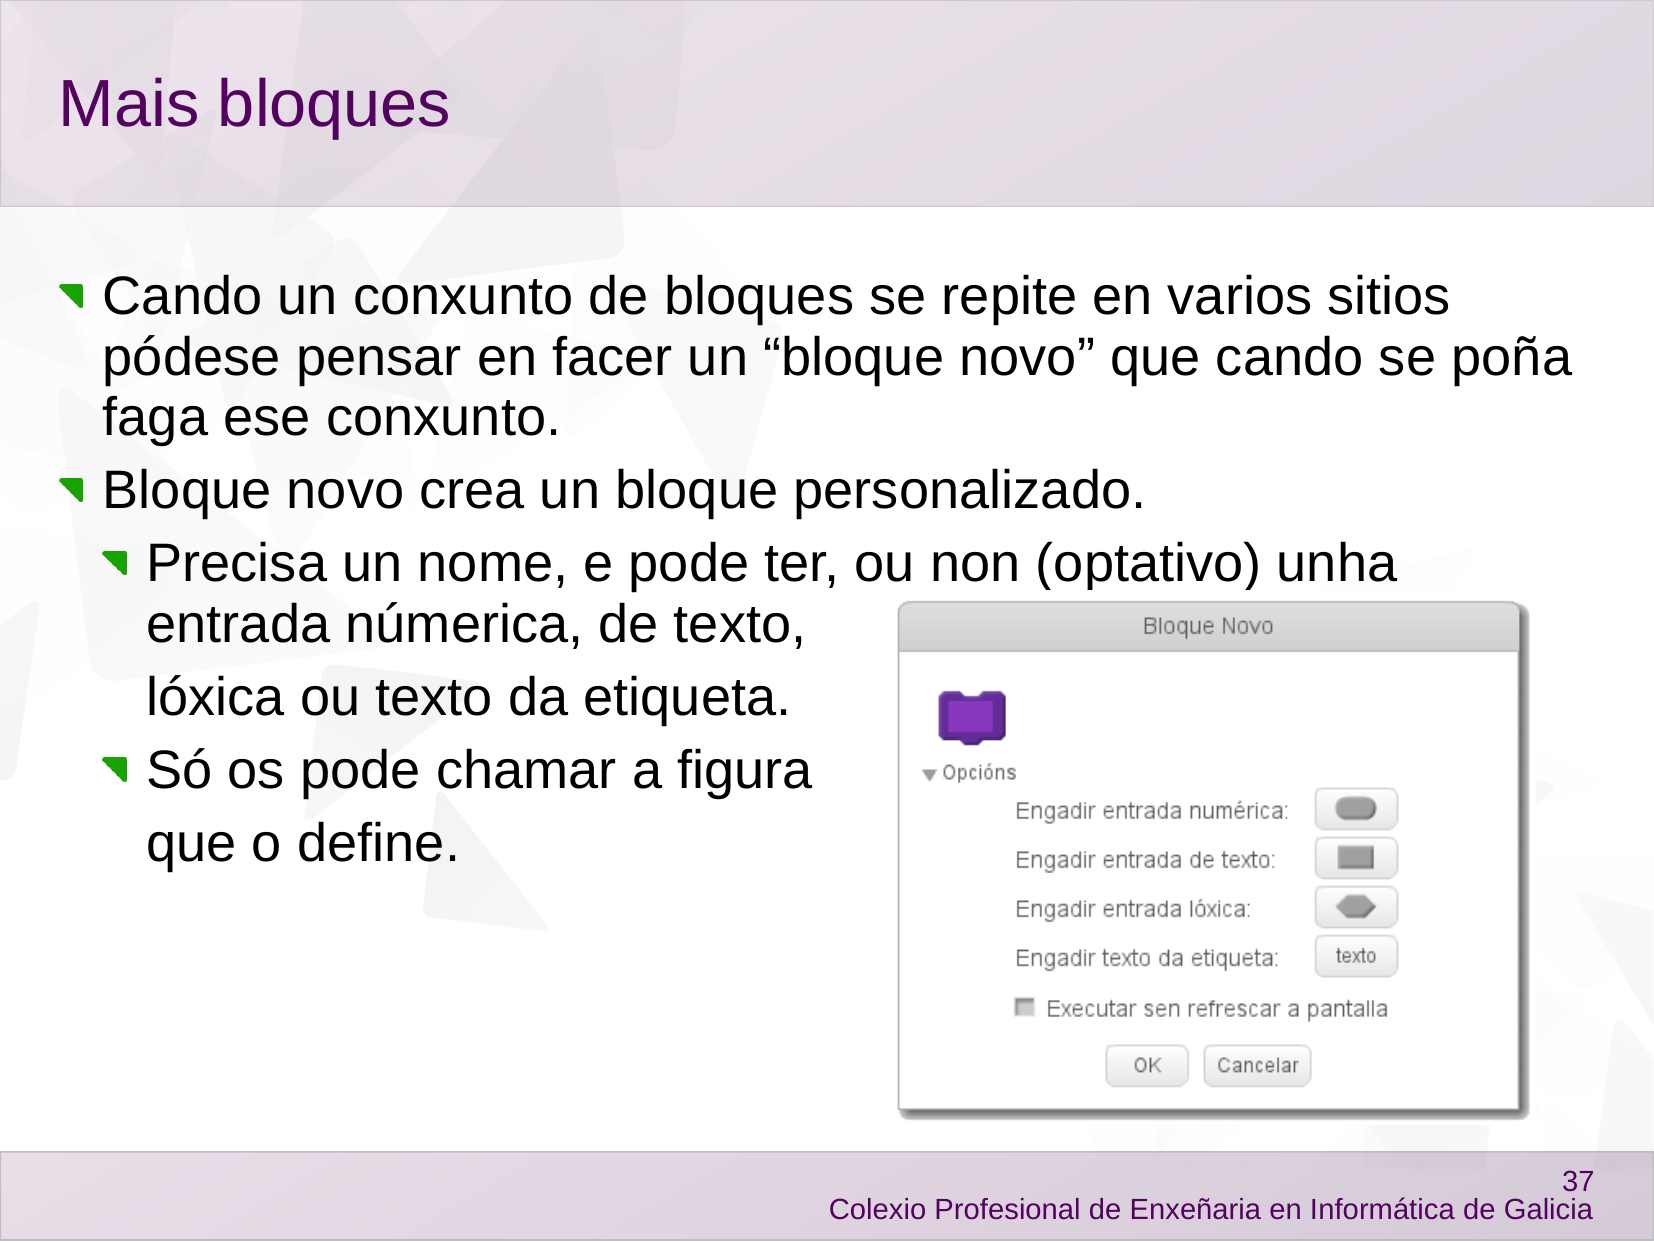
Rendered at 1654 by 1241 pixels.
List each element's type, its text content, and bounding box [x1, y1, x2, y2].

picture [885, 548, 1654, 1169]
picture [0, 0, 783, 931]
list Cando un conxunto de bloques se repite en varios sitios pódese pensar en facer un “bloque novo” que cando se poña faga ese conxunto. Bloque novo crea un bloque personalizado. Precisa un nome, e pode ter, ou non (optativo) unha entrada númerica, de texto, lóxica ou texto da etiqueta. Só os pode chamar a figura que o define. [59, 265, 1595, 986]
title Mais bloques [59, 29, 1595, 178]
